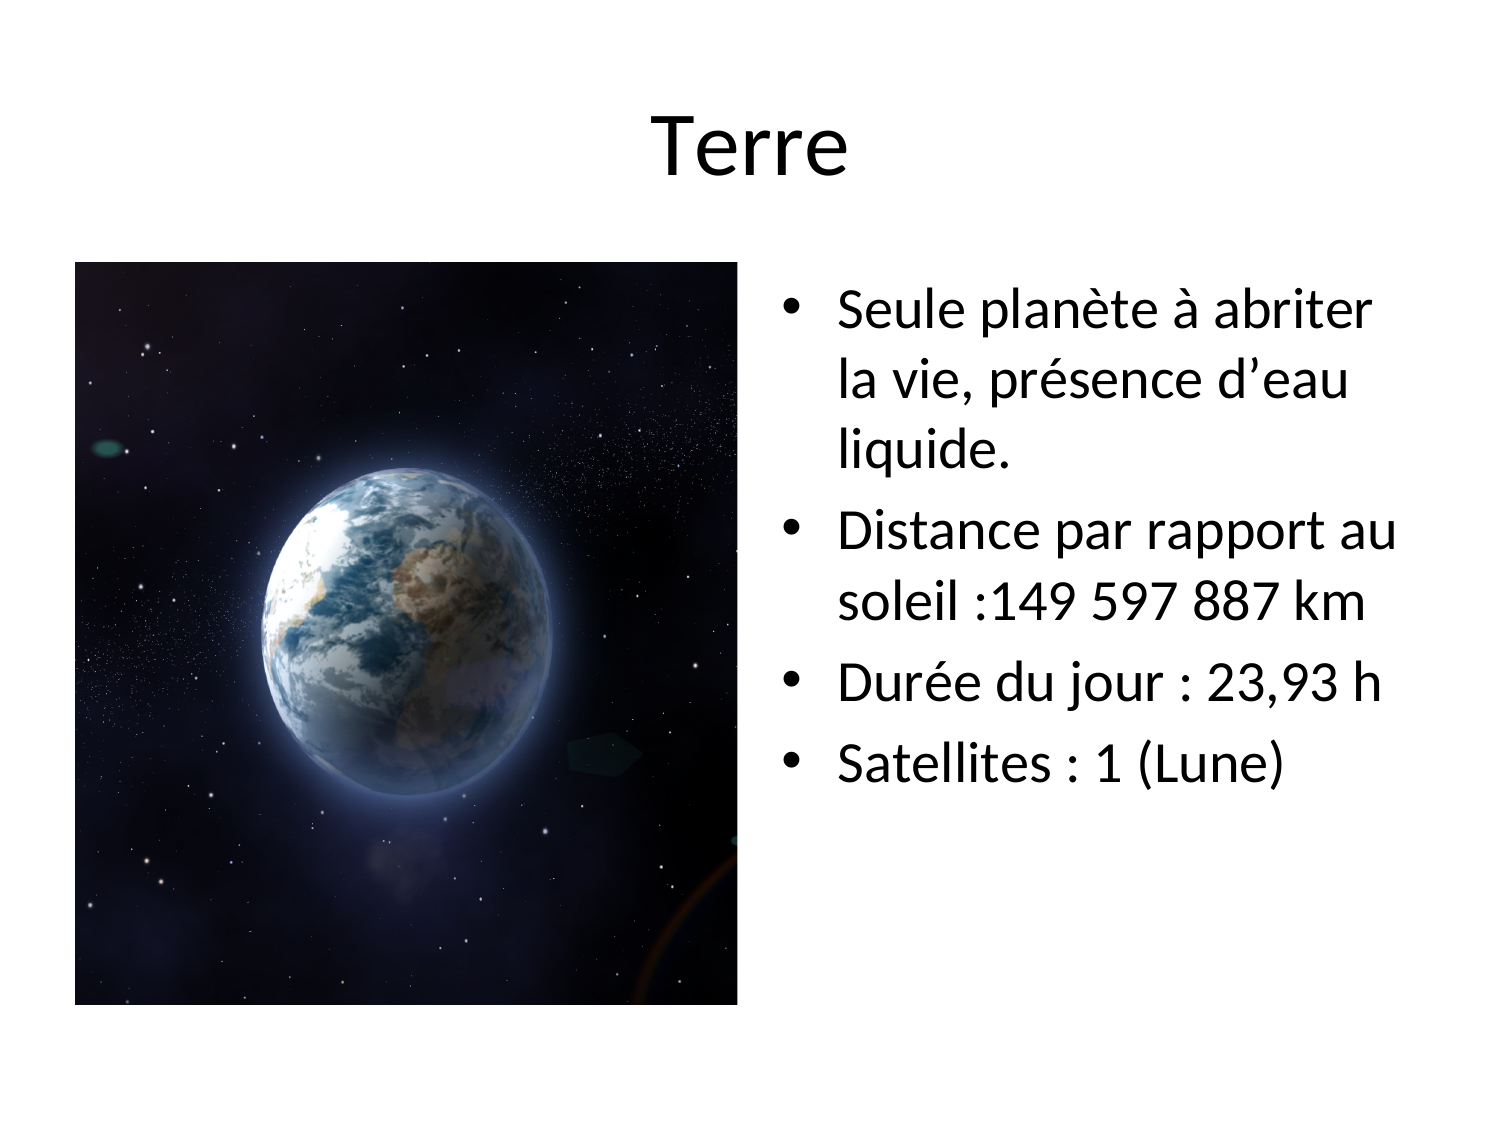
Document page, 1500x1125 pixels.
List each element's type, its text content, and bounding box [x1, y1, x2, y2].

text_box [75, 262, 738, 1006]
list [75, 262, 734, 1005]
list Seule planète à abriter la vie, présence d’eau liquide. Distance par rapport au soleil :149 597 887 km Durée du jour : 23,93 h Satellites : 1 (Lune) [766, 262, 1426, 1005]
title Terre [75, 21, 1426, 257]
